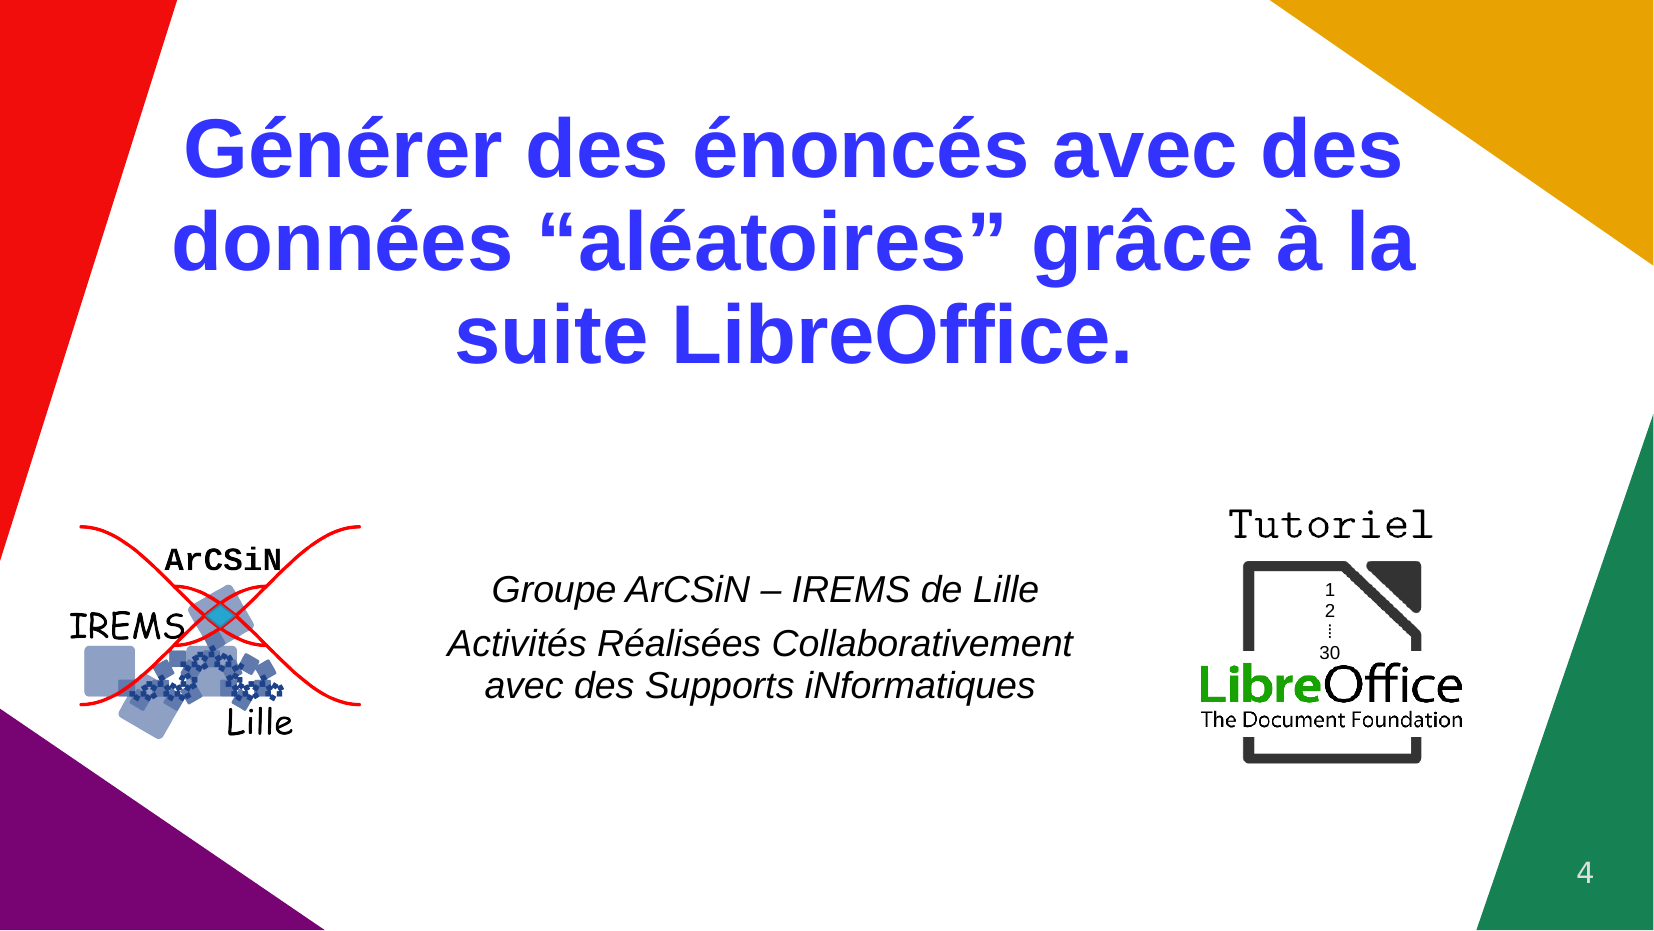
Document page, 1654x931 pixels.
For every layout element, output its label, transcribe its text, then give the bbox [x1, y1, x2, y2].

text_box Groupe ArCSiN – IREMS de Lille Activités Réalisées Collaborativement avec des Supports iNformatiques [379, 561, 1152, 734]
text_box 1 2 ⁞ 30 [1294, 572, 1360, 676]
picture [70, 525, 361, 739]
text_box Générer des énoncés avec des données “aléatoires” grâce à la suite LibreOffice. [100, 94, 1489, 414]
picture [1182, 493, 1476, 777]
